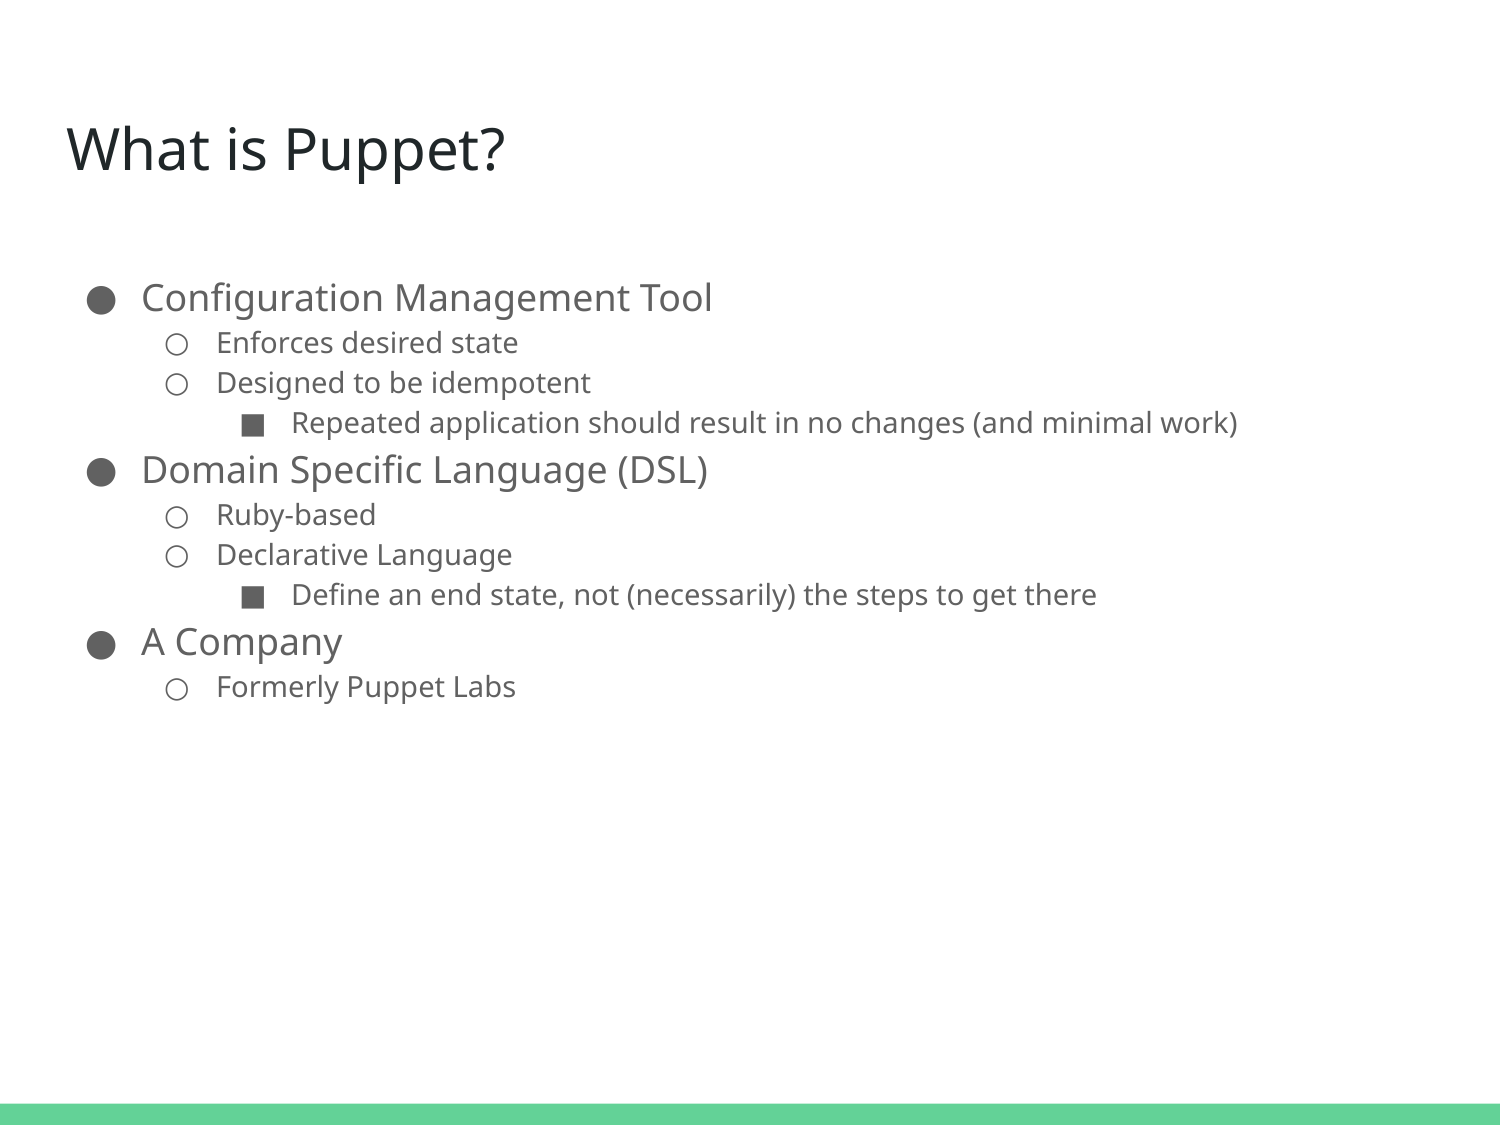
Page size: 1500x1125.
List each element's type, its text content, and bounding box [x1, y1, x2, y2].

title What is Puppet? [51, 97, 1449, 223]
list Configuration Management Tool Enforces desired state Designed to be idempotent Repeated application should result in no changes (and minimal work) Domain Specific Language (DSL) Ruby-based Declarative Language Define an end state, not (necessarily) the steps to get there A Company Formerly Puppet Labs [51, 252, 1449, 1000]
